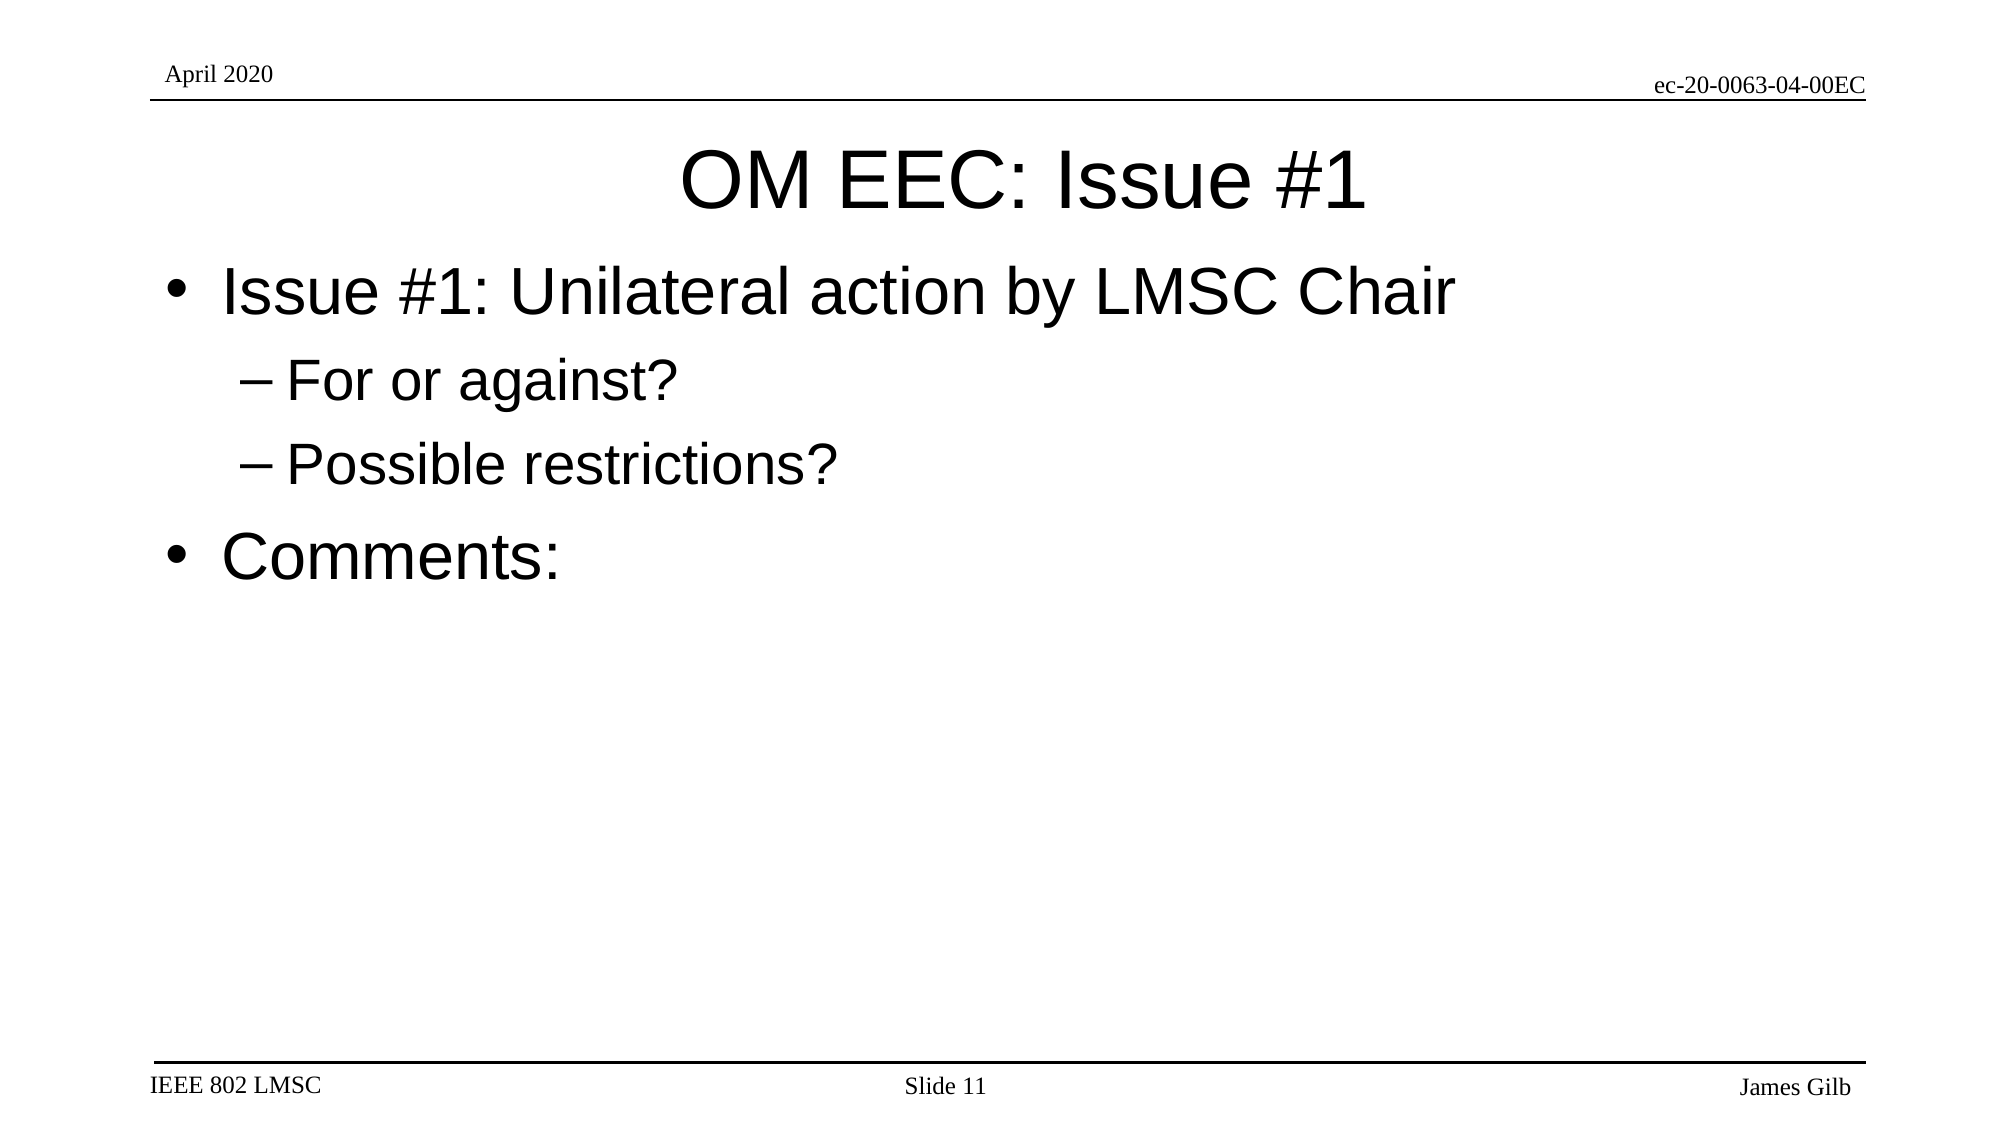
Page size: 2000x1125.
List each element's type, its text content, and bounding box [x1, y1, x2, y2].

list Issue #1: Unilateral action by LMSC Chair For or against? Possible restrictions? Comments: [149, 239, 1900, 1051]
title OM EEC: Issue #1 [149, 112, 1900, 238]
